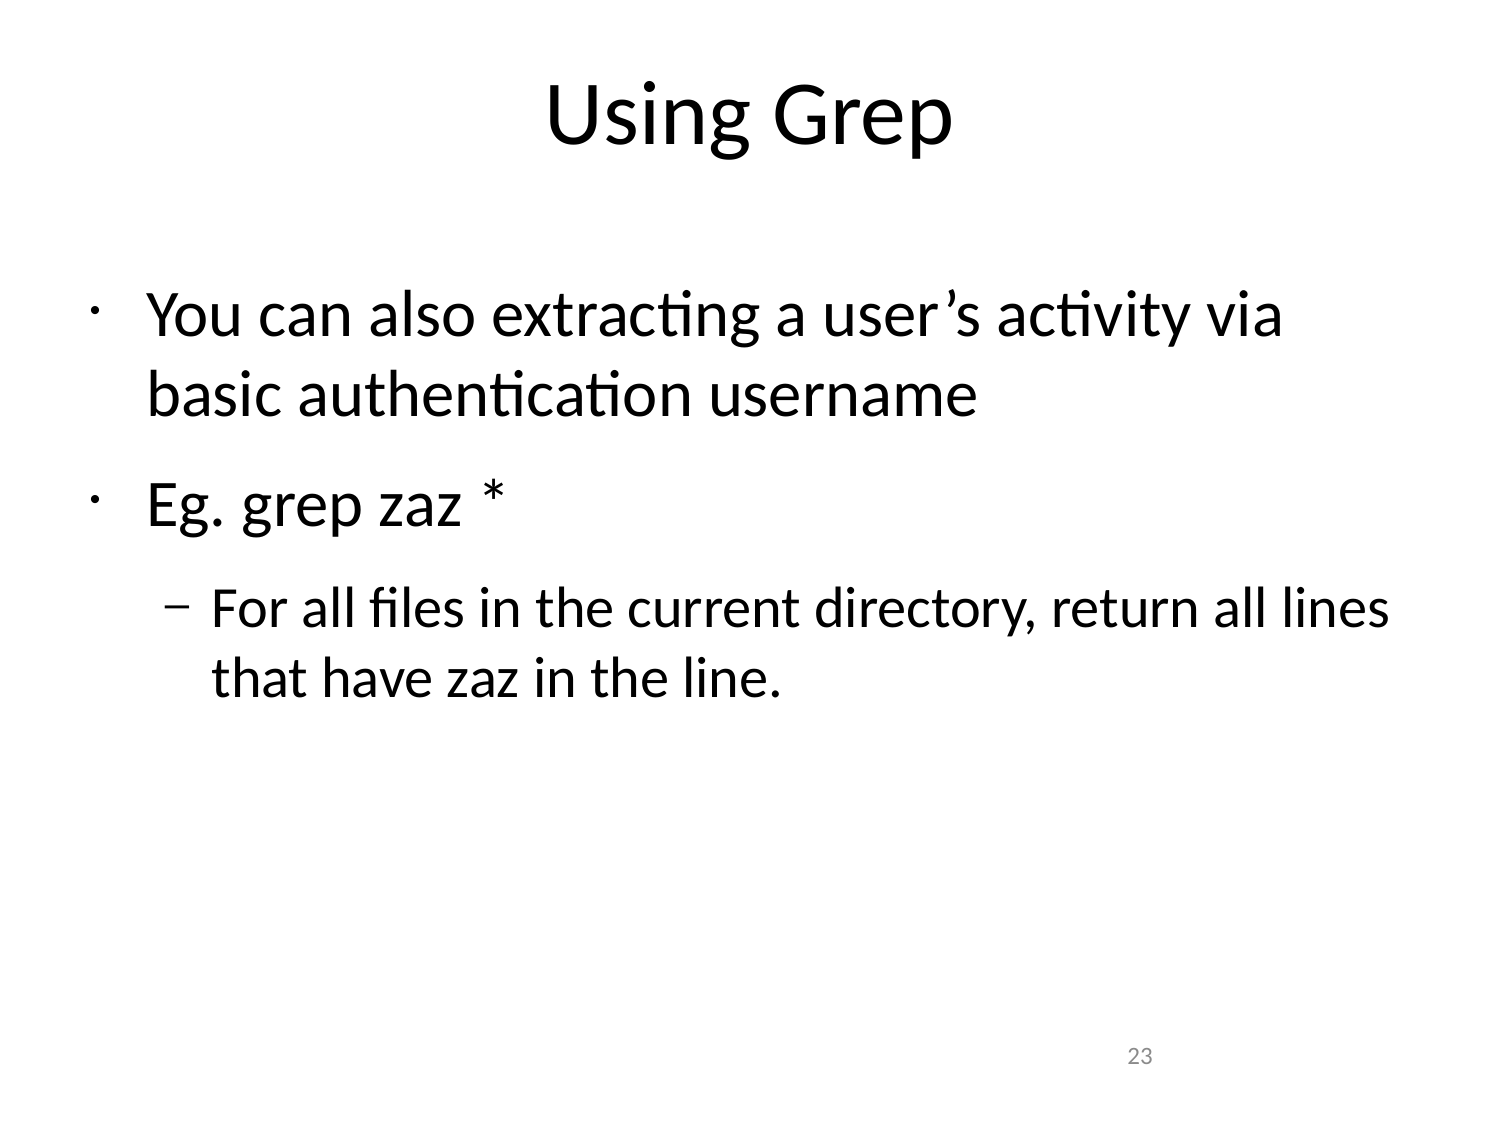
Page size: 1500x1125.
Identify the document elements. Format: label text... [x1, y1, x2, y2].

list You can also extracting a user’s activity via basic authentication username Eg. grep zaz * For all files in the current directory, return all lines that have zaz in the line. [75, 262, 1425, 1005]
text_box <number> [1112, 1024, 1463, 1085]
title Using Grep [75, 45, 1425, 233]
